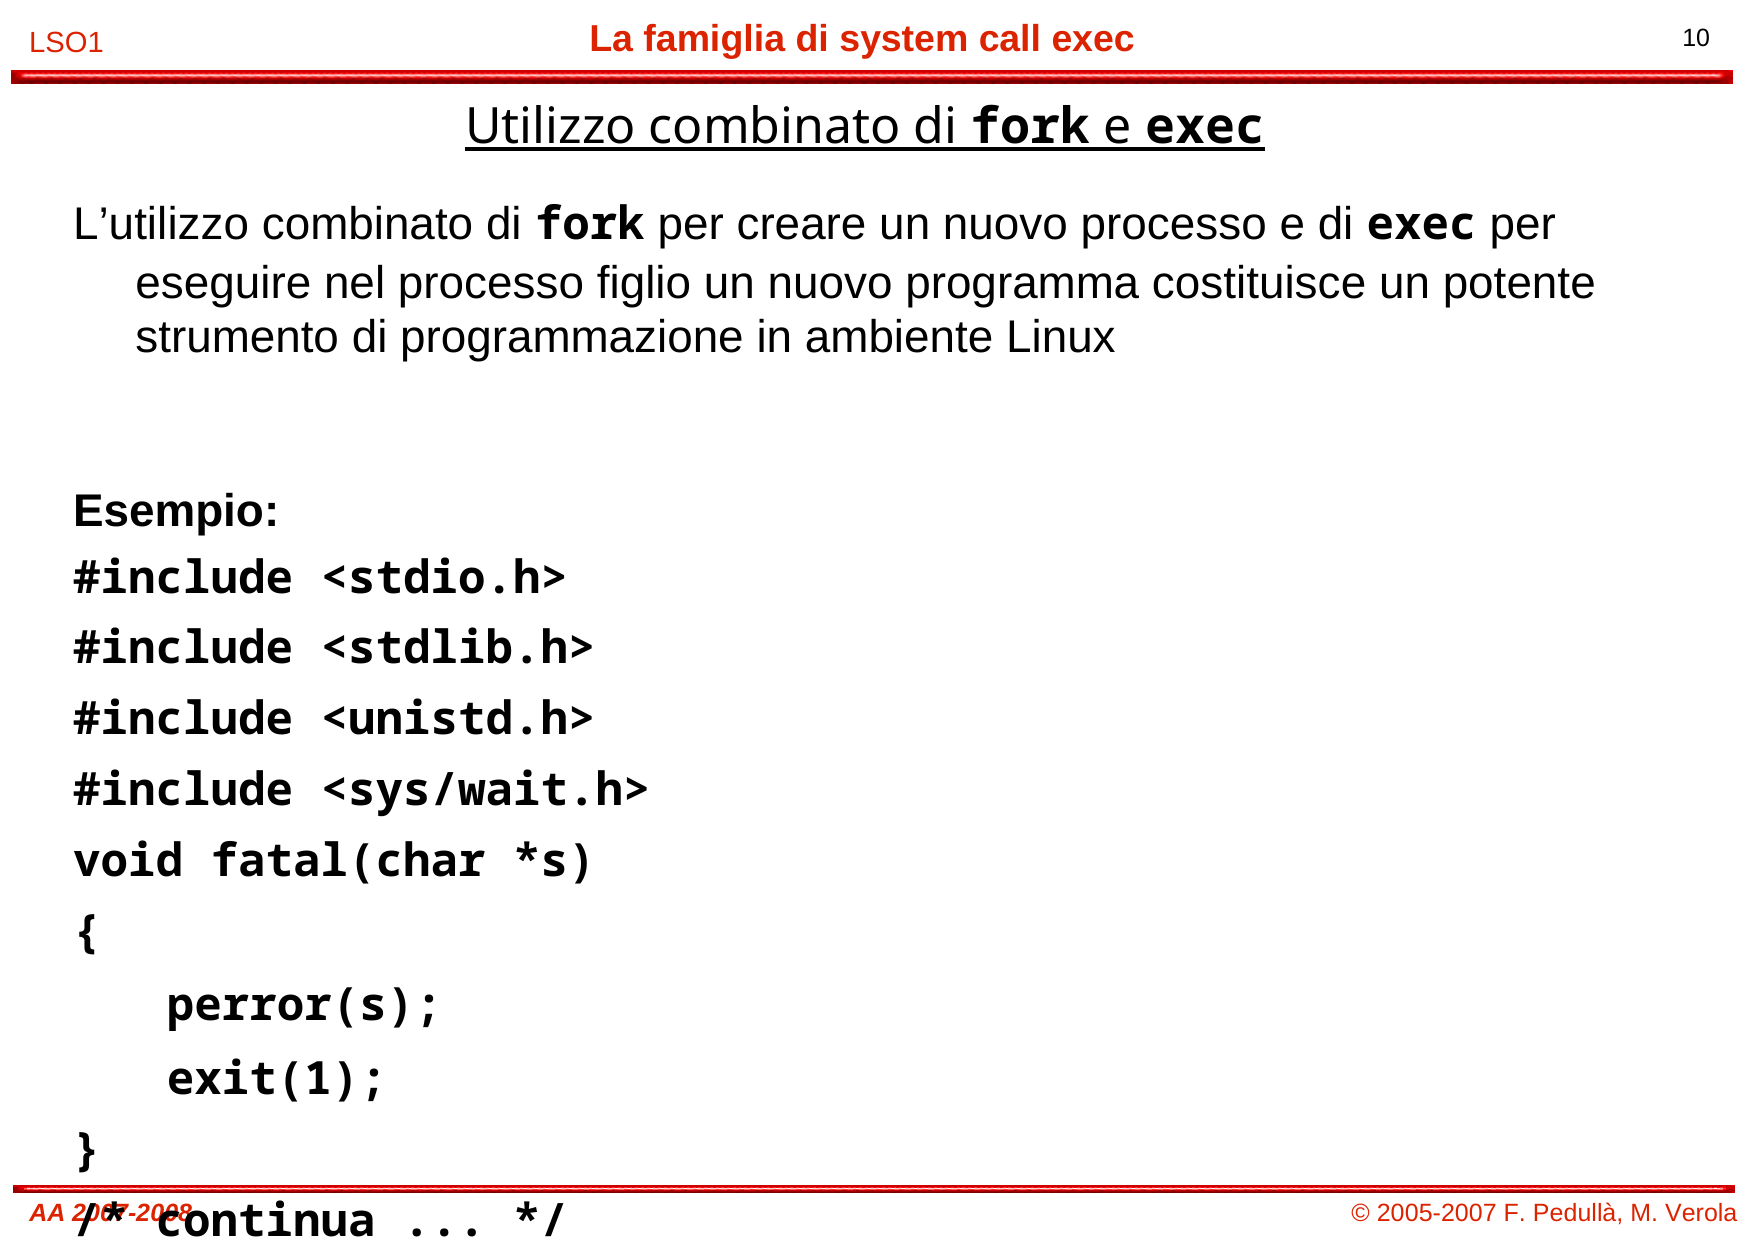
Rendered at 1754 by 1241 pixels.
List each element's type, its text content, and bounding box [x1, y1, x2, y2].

picture [11, 70, 1733, 84]
list L’utilizzo combinato di fork per creare un nuovo processo e di exec per eseguire nel processo figlio un nuovo programma costituisce un potente strumento di programmazione in ambiente Linux Esempio: #include <stdio.h> #include <stdlib.h> #include <unistd.h> #include <sys/wait.h> void fatal(char *s) { perror(s); exit(1); } /* continua ... */ [58, 183, 1696, 1163]
picture [13, 1185, 1735, 1193]
title Utilizzo combinato di fork e exec [401, 78, 1330, 174]
